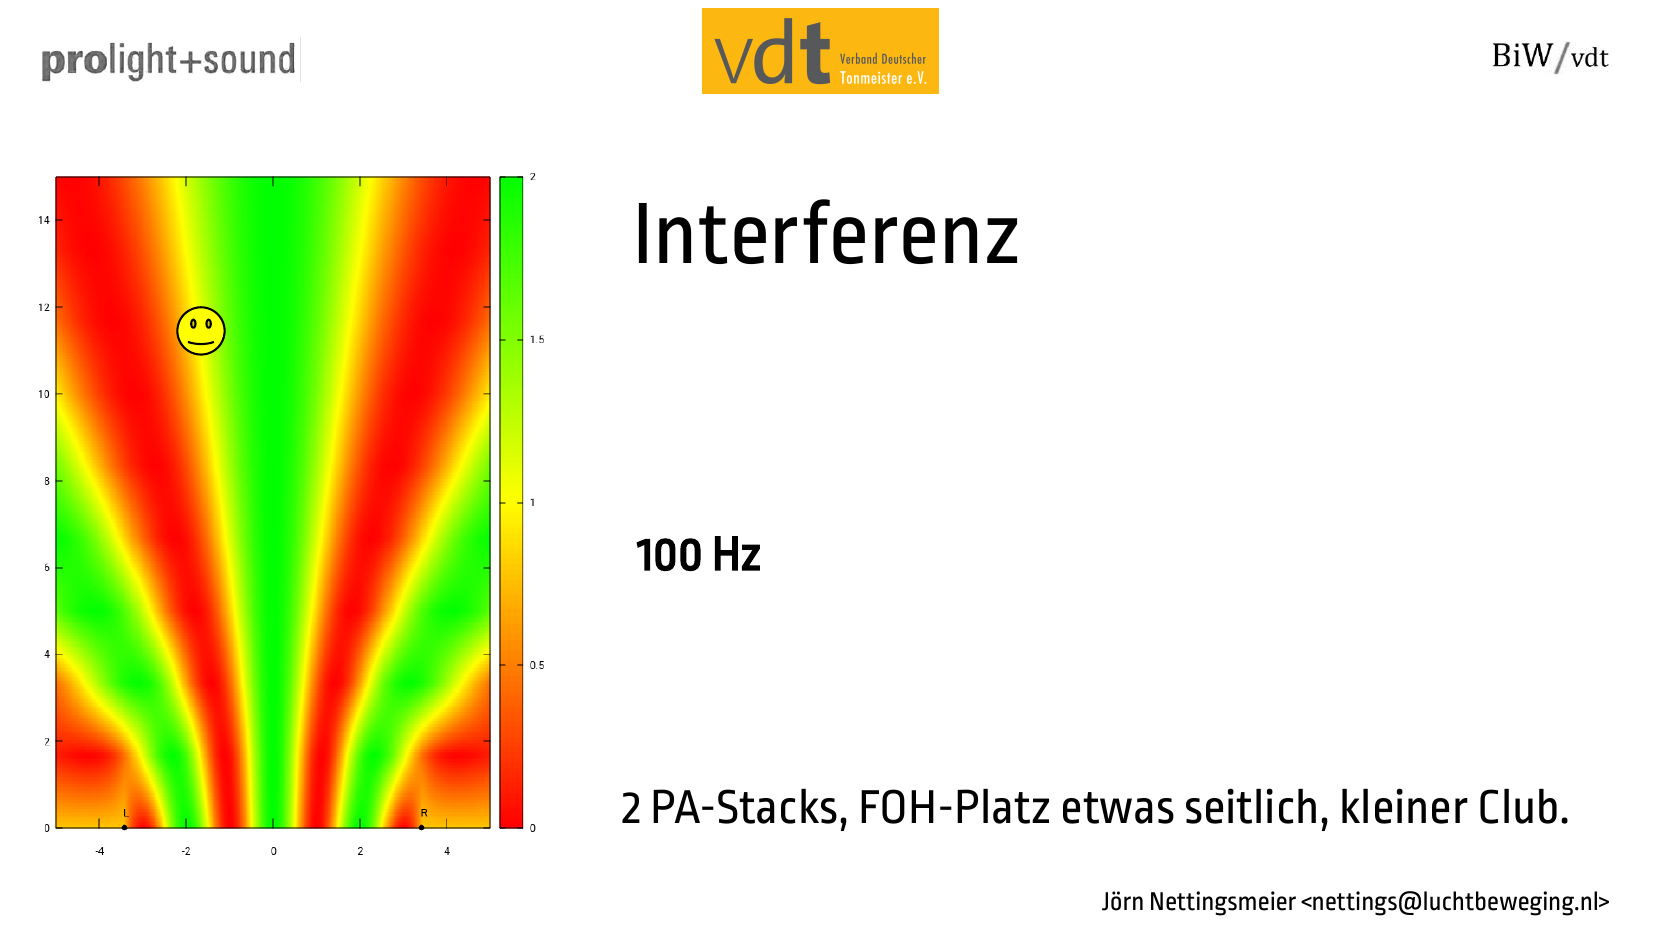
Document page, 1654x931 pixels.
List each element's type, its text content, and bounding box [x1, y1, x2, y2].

text_box [177, 307, 225, 355]
text_box 2 PA-Stacks, FOH-Platz etwas seitlich, kleiner Club. [556, 735, 1571, 882]
picture [37, 37, 301, 82]
text_box 100 Hz [637, 481, 1572, 628]
picture [1490, 39, 1613, 75]
title Interferenz [556, 185, 1571, 285]
picture [702, 8, 939, 94]
picture [23, 141, 556, 886]
